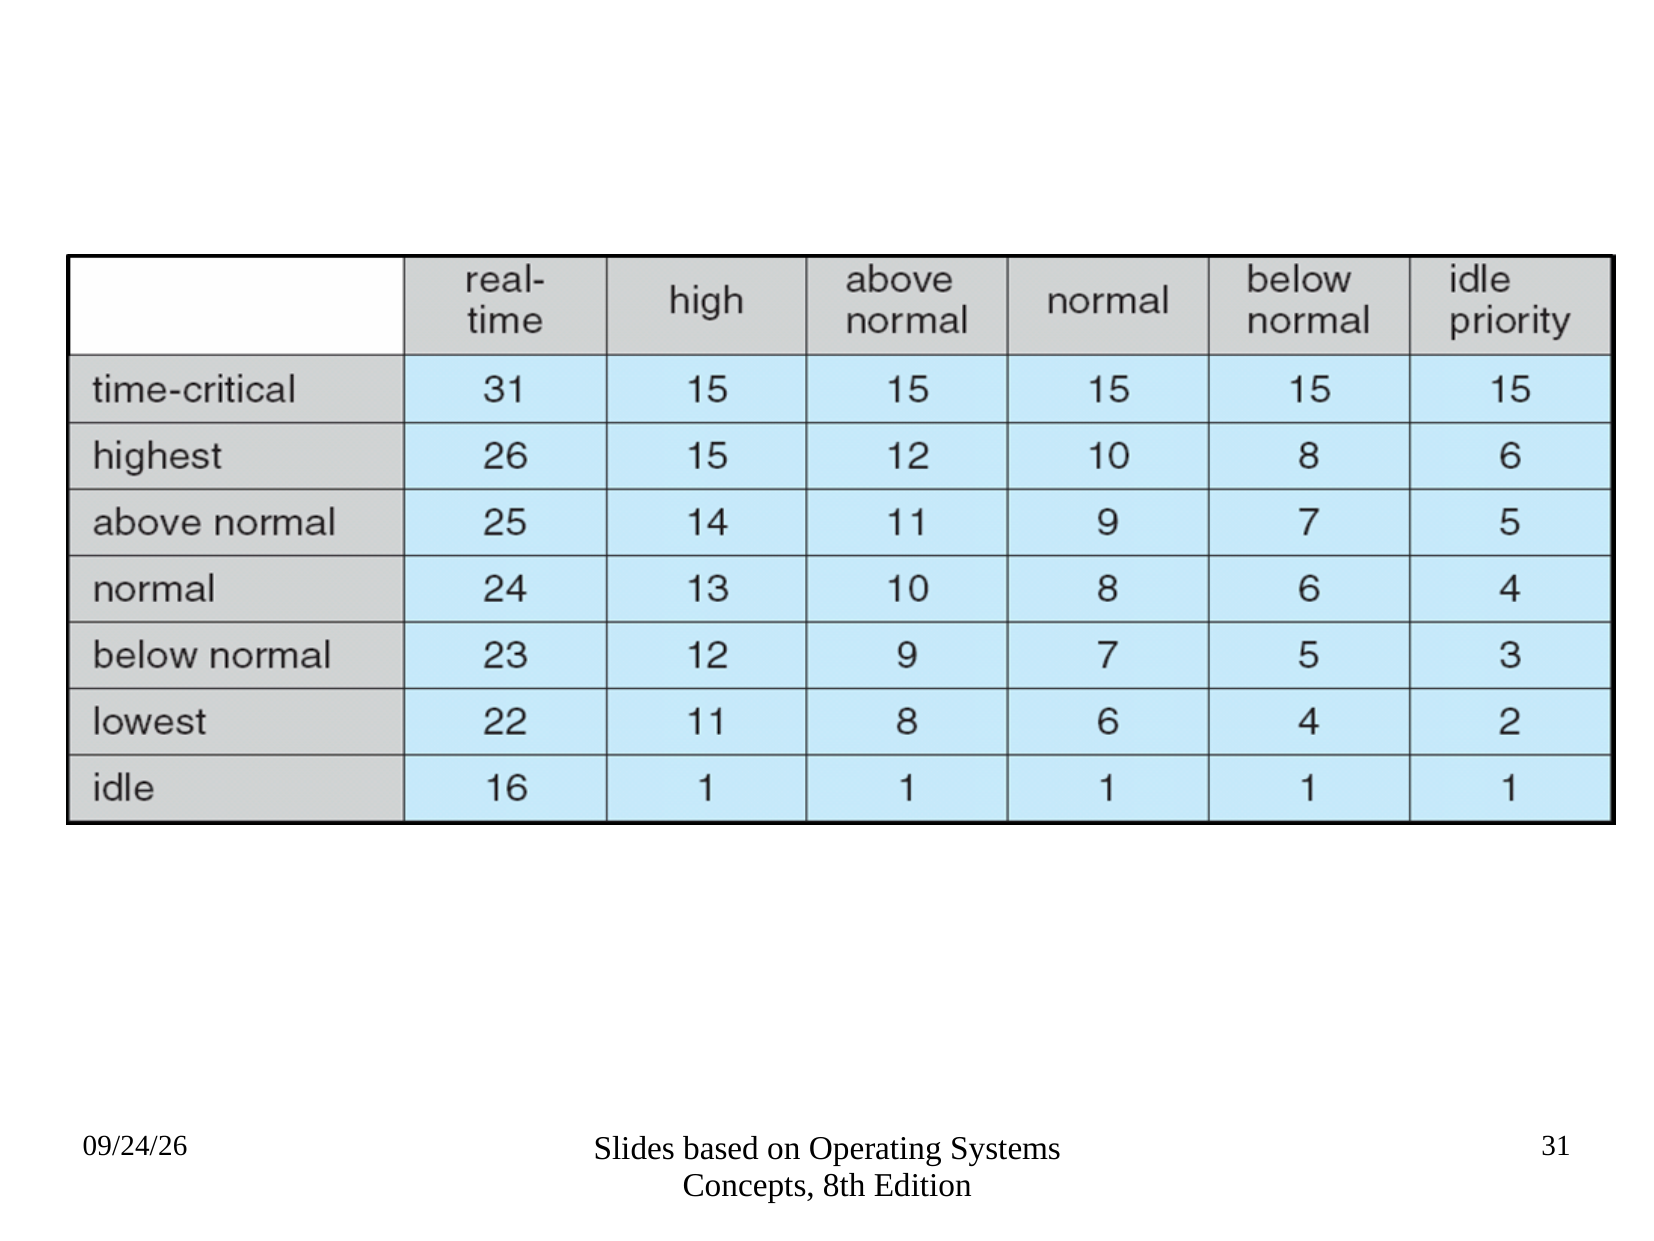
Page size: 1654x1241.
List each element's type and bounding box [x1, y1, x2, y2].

picture [66, 254, 1616, 826]
